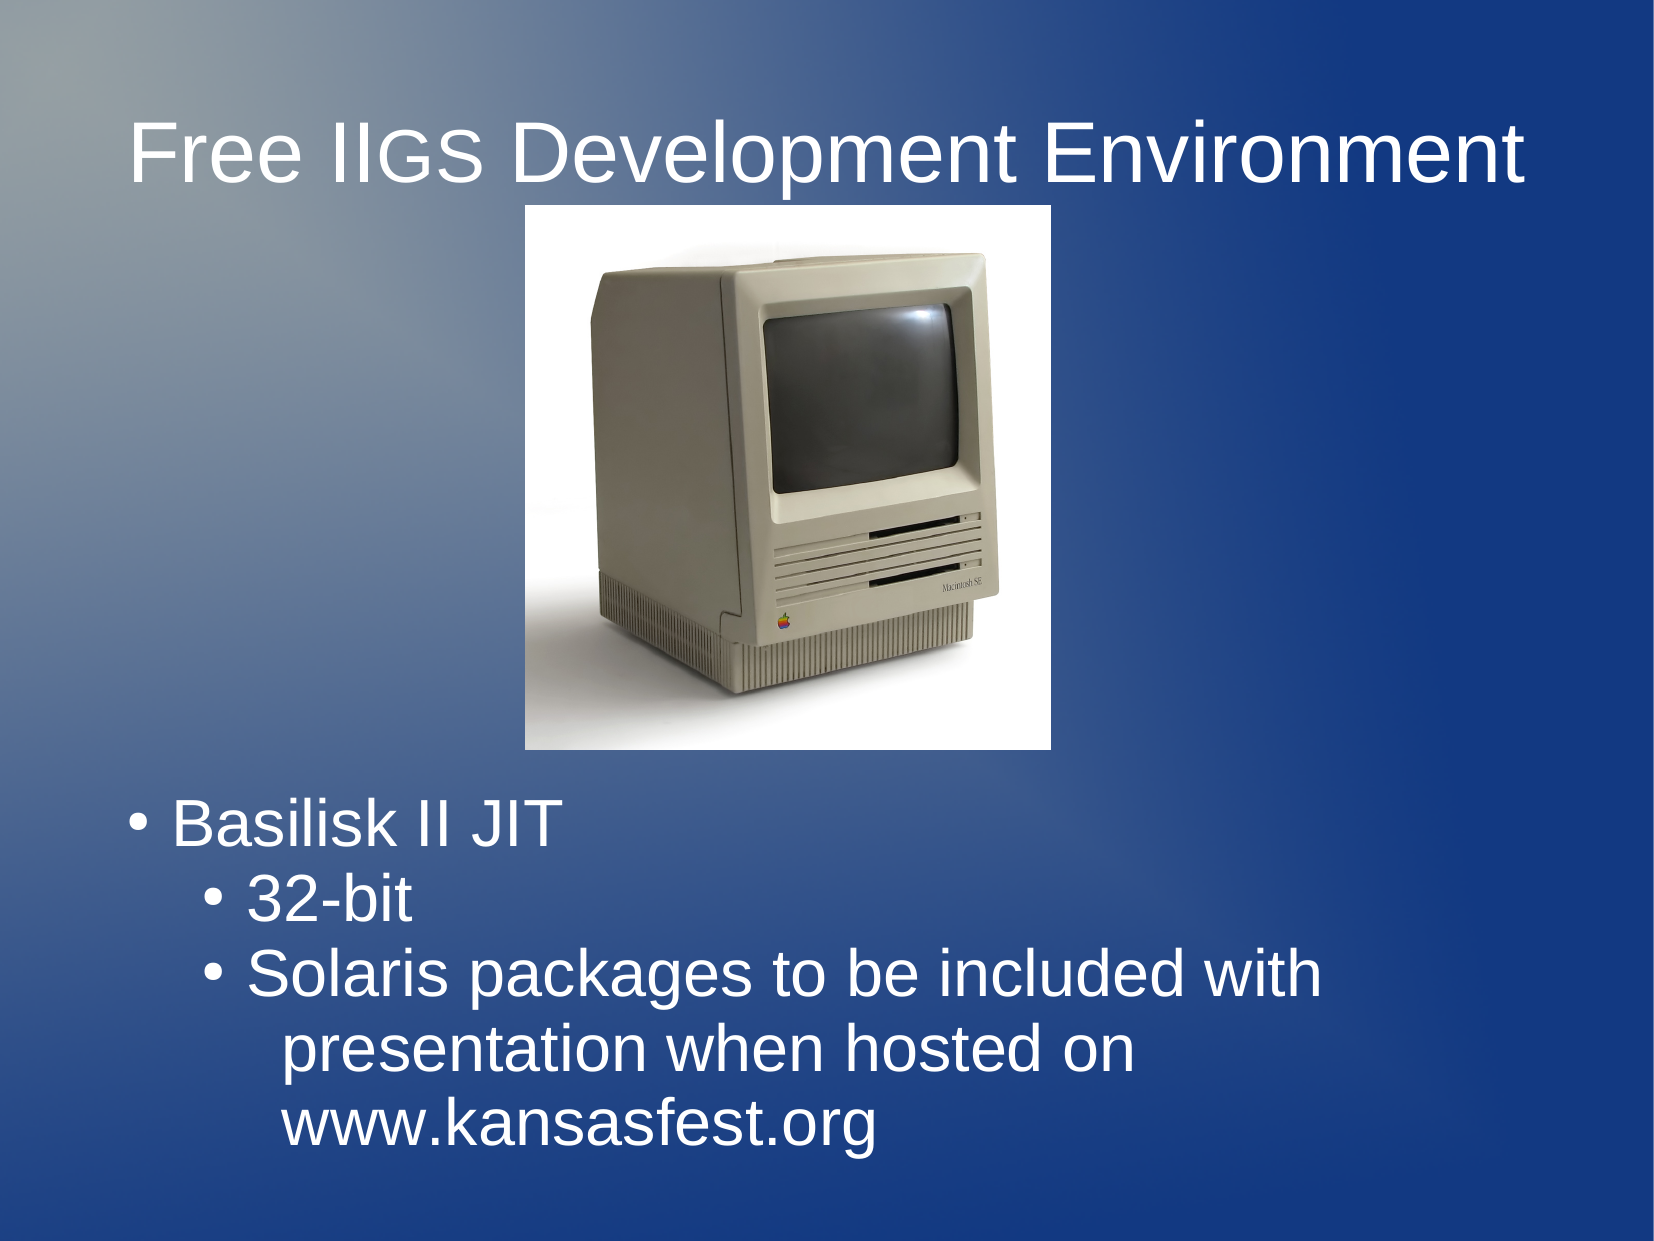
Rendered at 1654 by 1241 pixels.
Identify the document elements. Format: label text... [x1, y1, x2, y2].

title Free IIGS Development Environment [82, 49, 1571, 257]
picture [0, 0, 1654, 1241]
subtitle Basilisk II JIT 32-bit Solaris packages to be included with presentation when hosted on www.kansasfest.org [86, 262, 1576, 1161]
